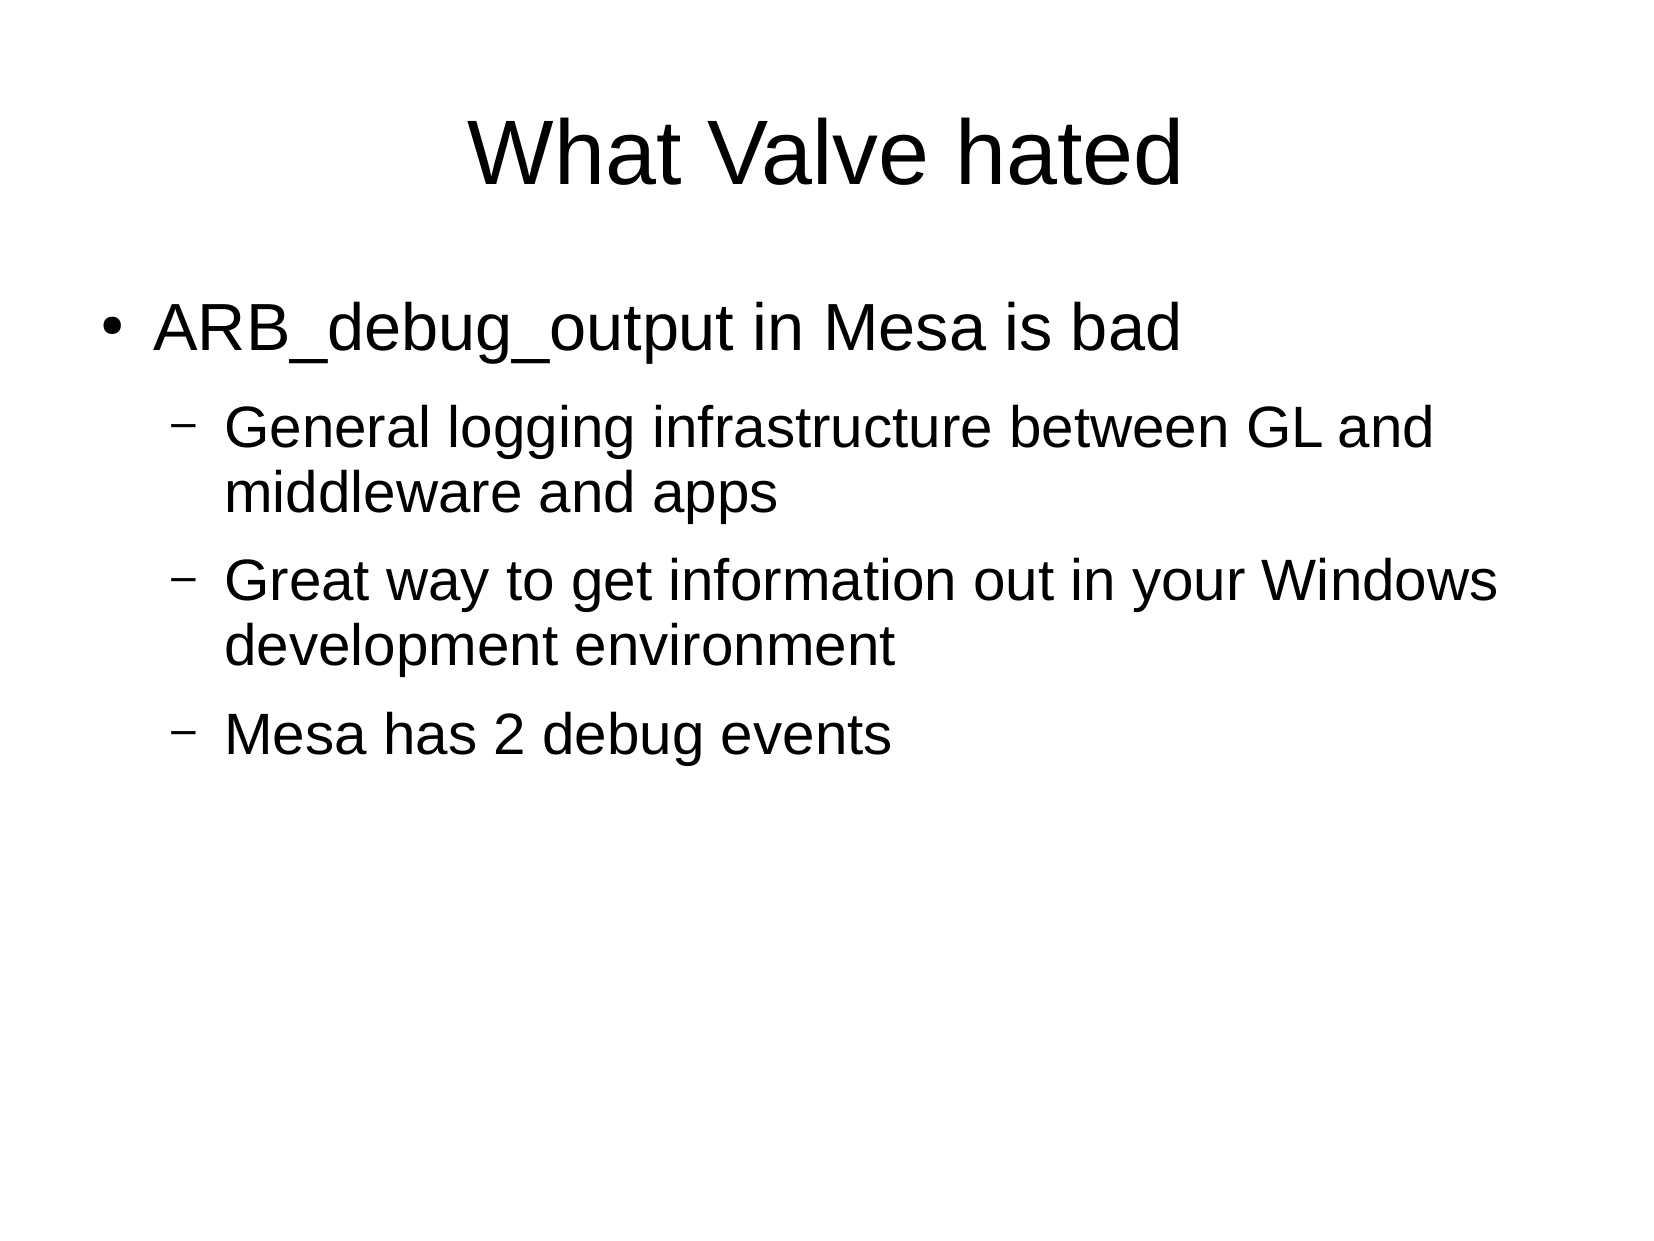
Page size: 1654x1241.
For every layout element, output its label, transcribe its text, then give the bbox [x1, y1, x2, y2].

list ARB_debug_output in Mesa is bad General logging infrastructure between GL and middleware and apps Great way to get information out in your Windows development environment Mesa has 2 debug events [82, 290, 1538, 1010]
title What Valve hated [82, 49, 1571, 257]
